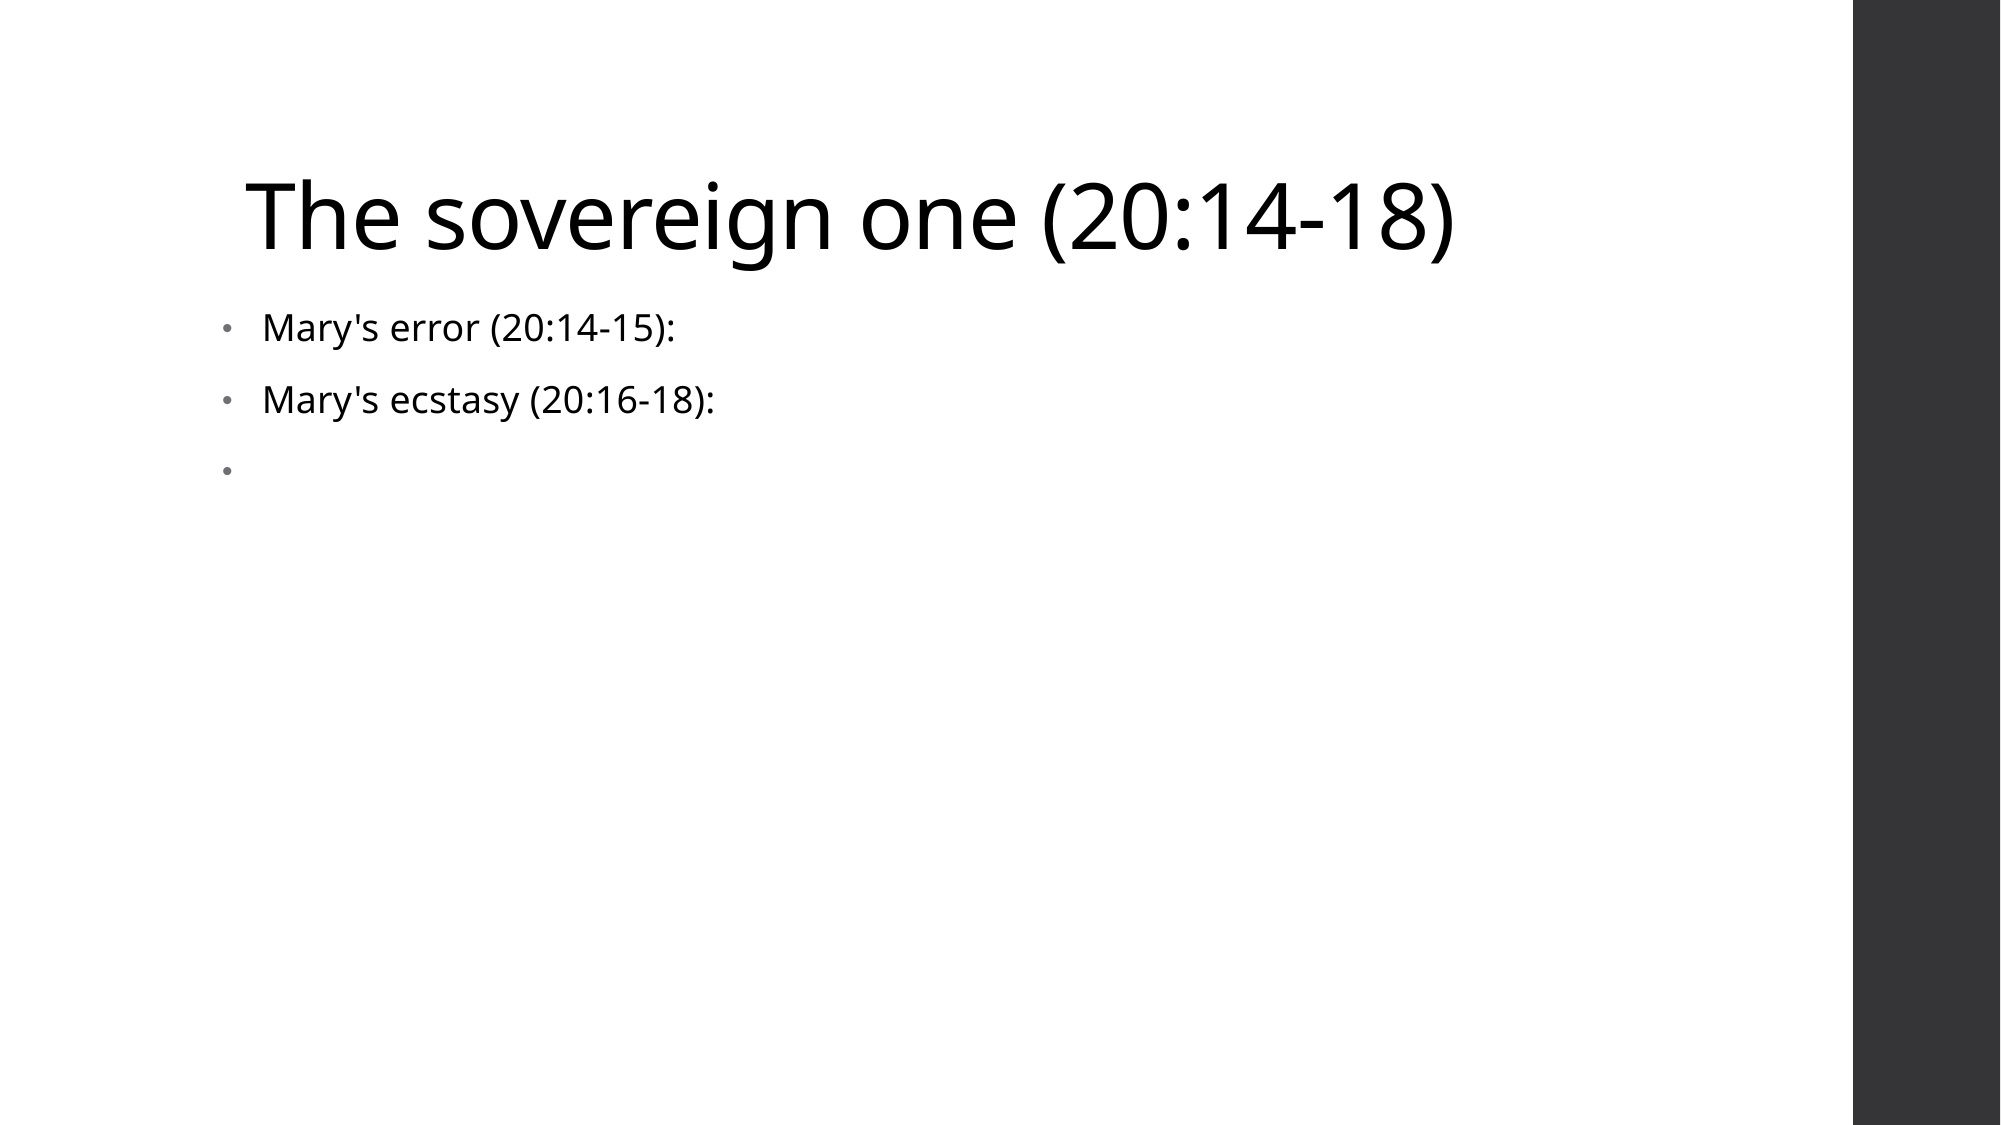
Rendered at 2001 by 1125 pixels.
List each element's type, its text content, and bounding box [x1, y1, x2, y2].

title The sovereign one (20:14-18) [206, 60, 1797, 278]
list Mary's error (20:14-15): Mary's ecstasy (20:16-18): [206, 299, 1617, 1014]
